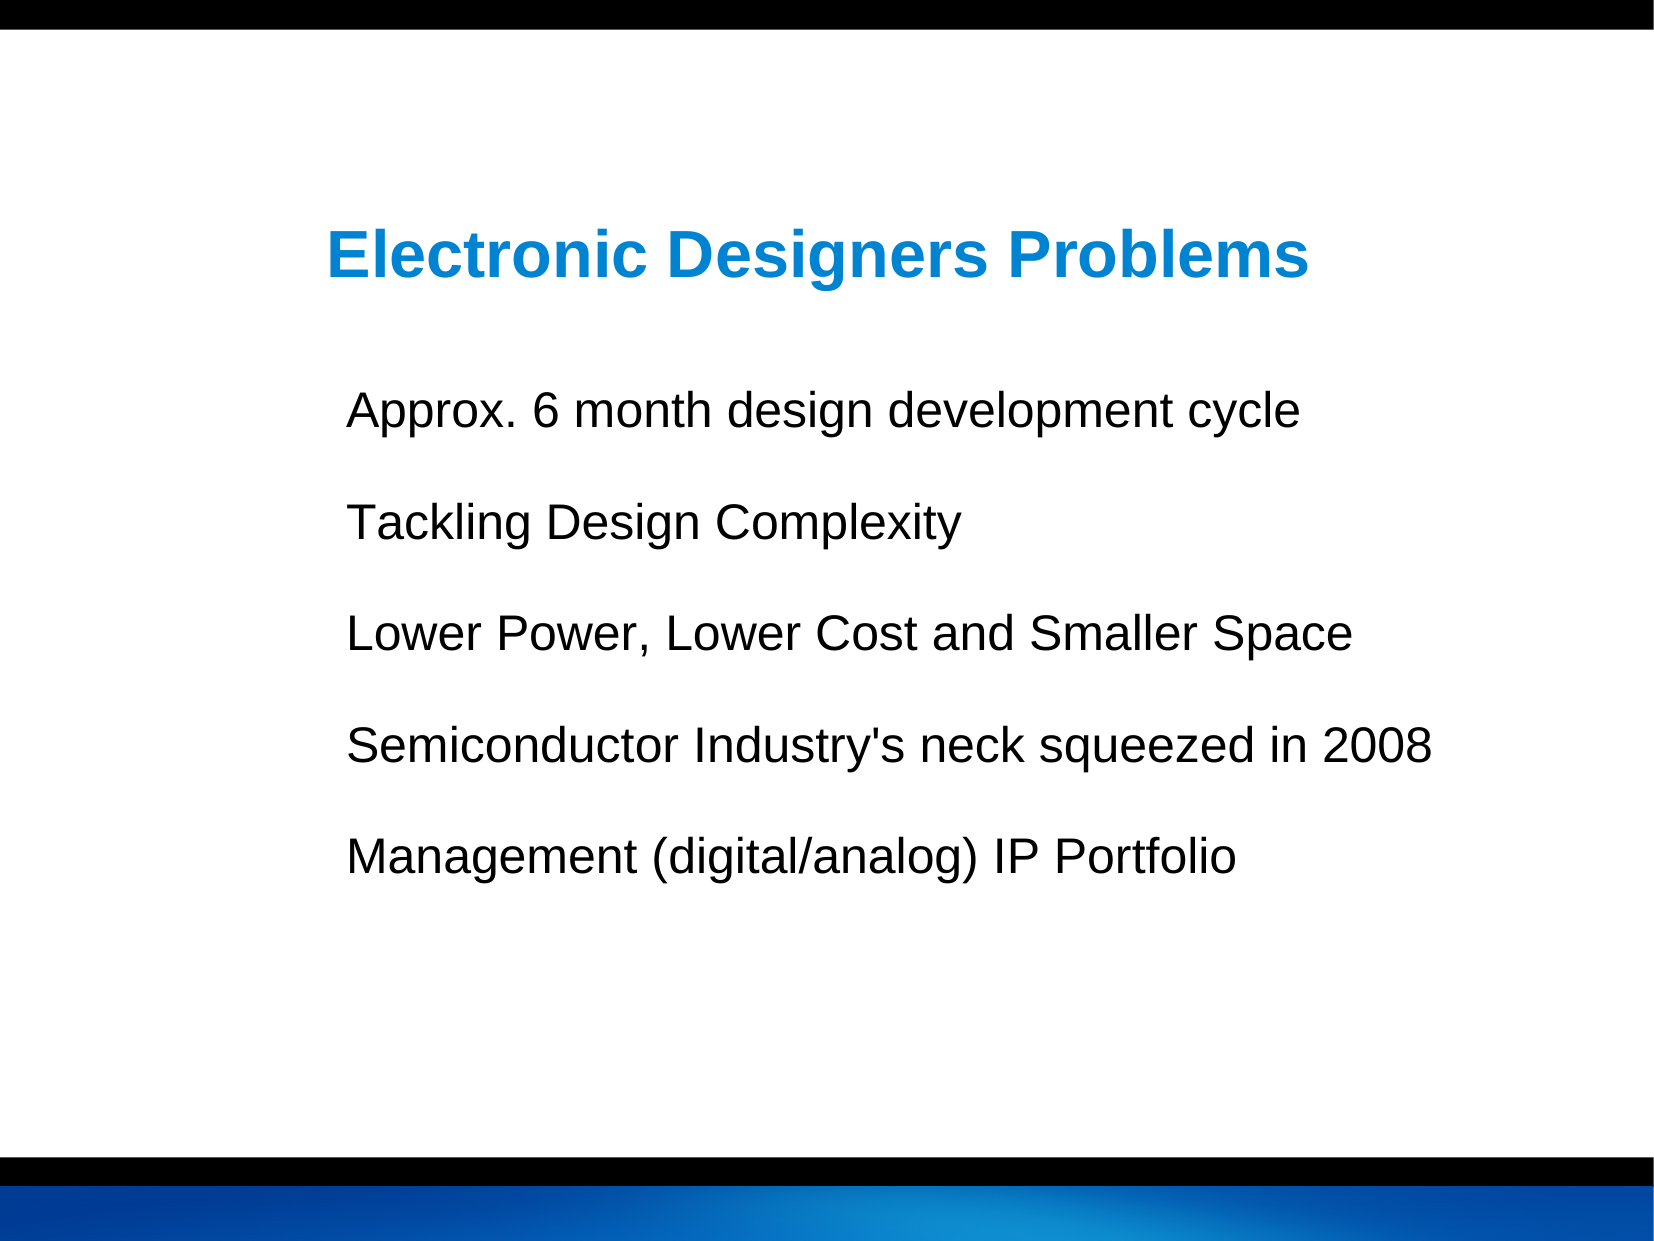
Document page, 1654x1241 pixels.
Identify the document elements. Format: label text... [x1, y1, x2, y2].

text_box Electronic Designers Problems [311, 209, 1329, 299]
picture [0, 1186, 1654, 1241]
text_box Approx. 6 month design development cycle Tackling Design Complexity Lower Power, Lower Cost and Smaller Space Semiconductor Industry's neck squeezed in 2008 Management (digital/analog) IP Portfolio [331, 375, 1463, 1004]
